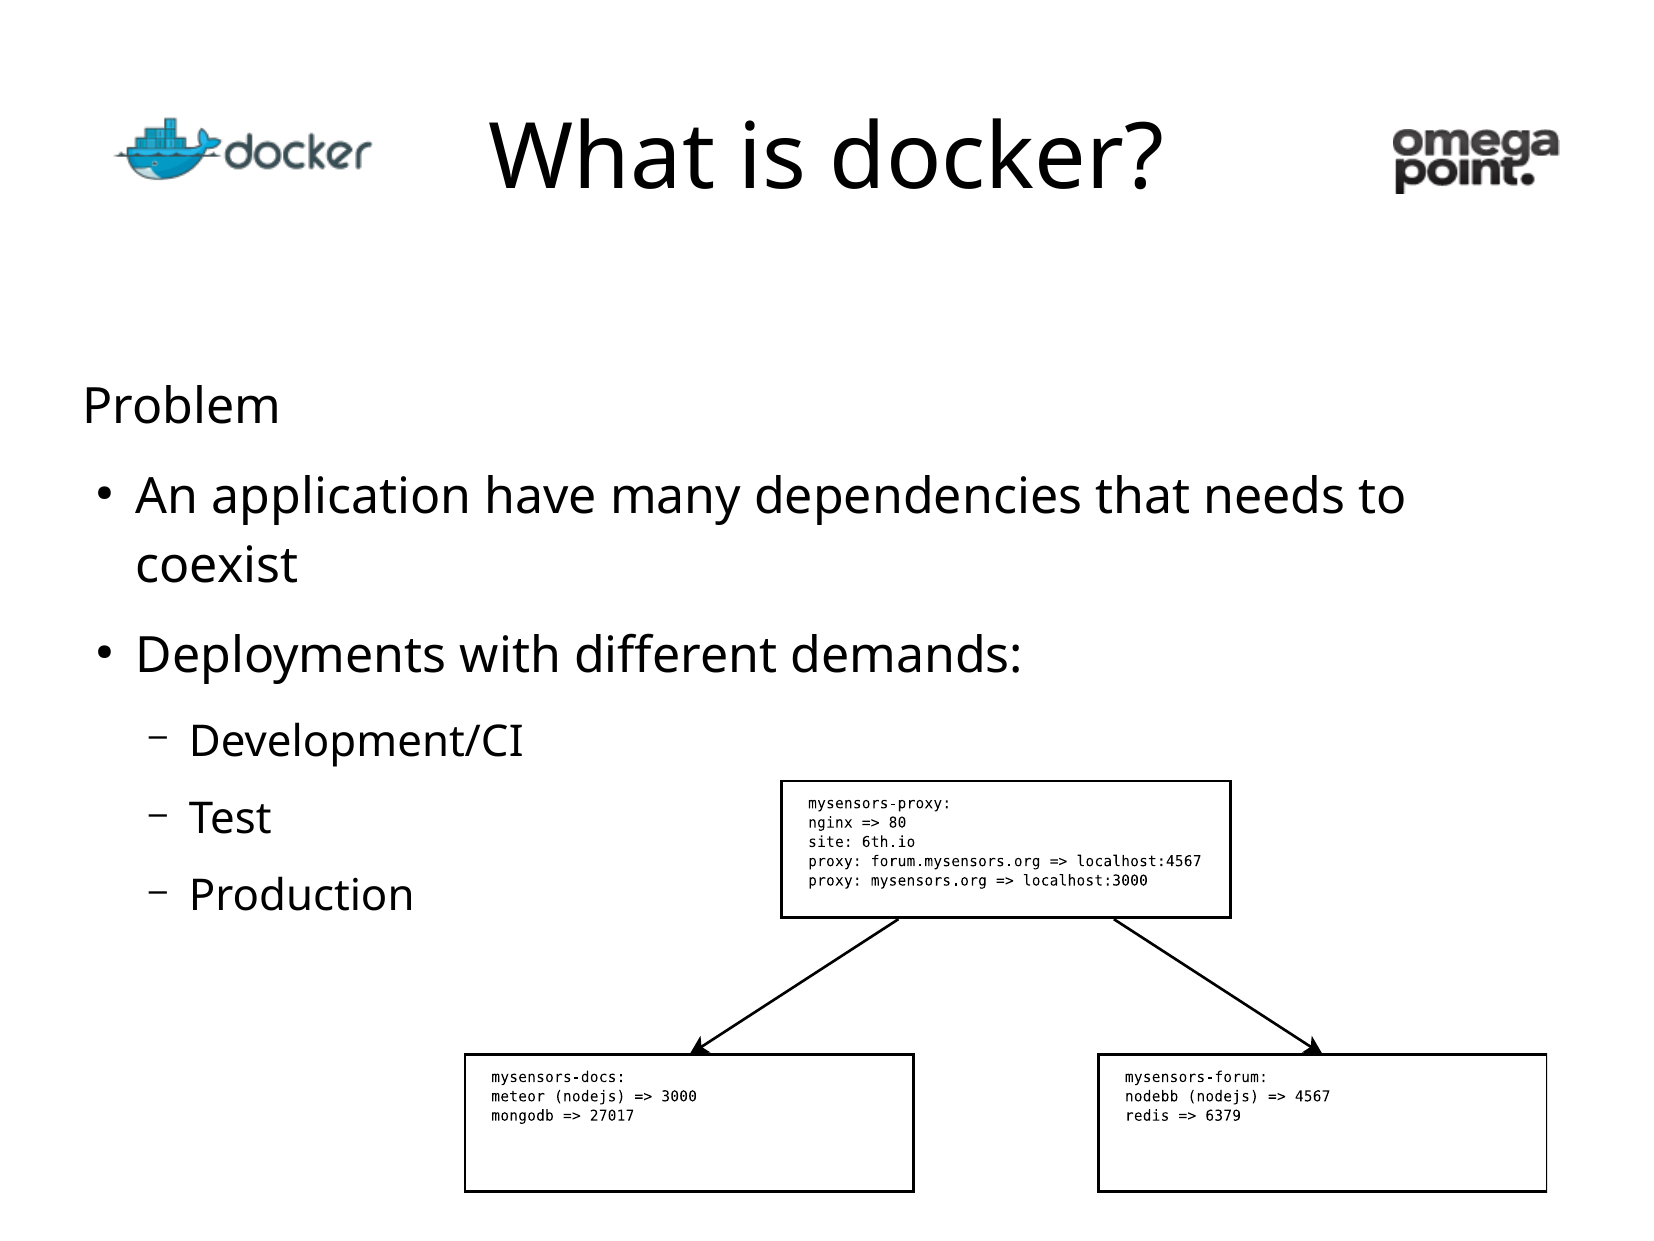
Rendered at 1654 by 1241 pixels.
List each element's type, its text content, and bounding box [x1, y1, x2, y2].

picture [1393, 129, 1560, 194]
list Problem An application have many dependencies that needs to coexist Deployments with different demands: Development/CI Test Production [82, 369, 1571, 930]
picture [99, 94, 390, 204]
title What is docker? [82, 49, 1571, 257]
picture [463, 779, 1548, 1193]
